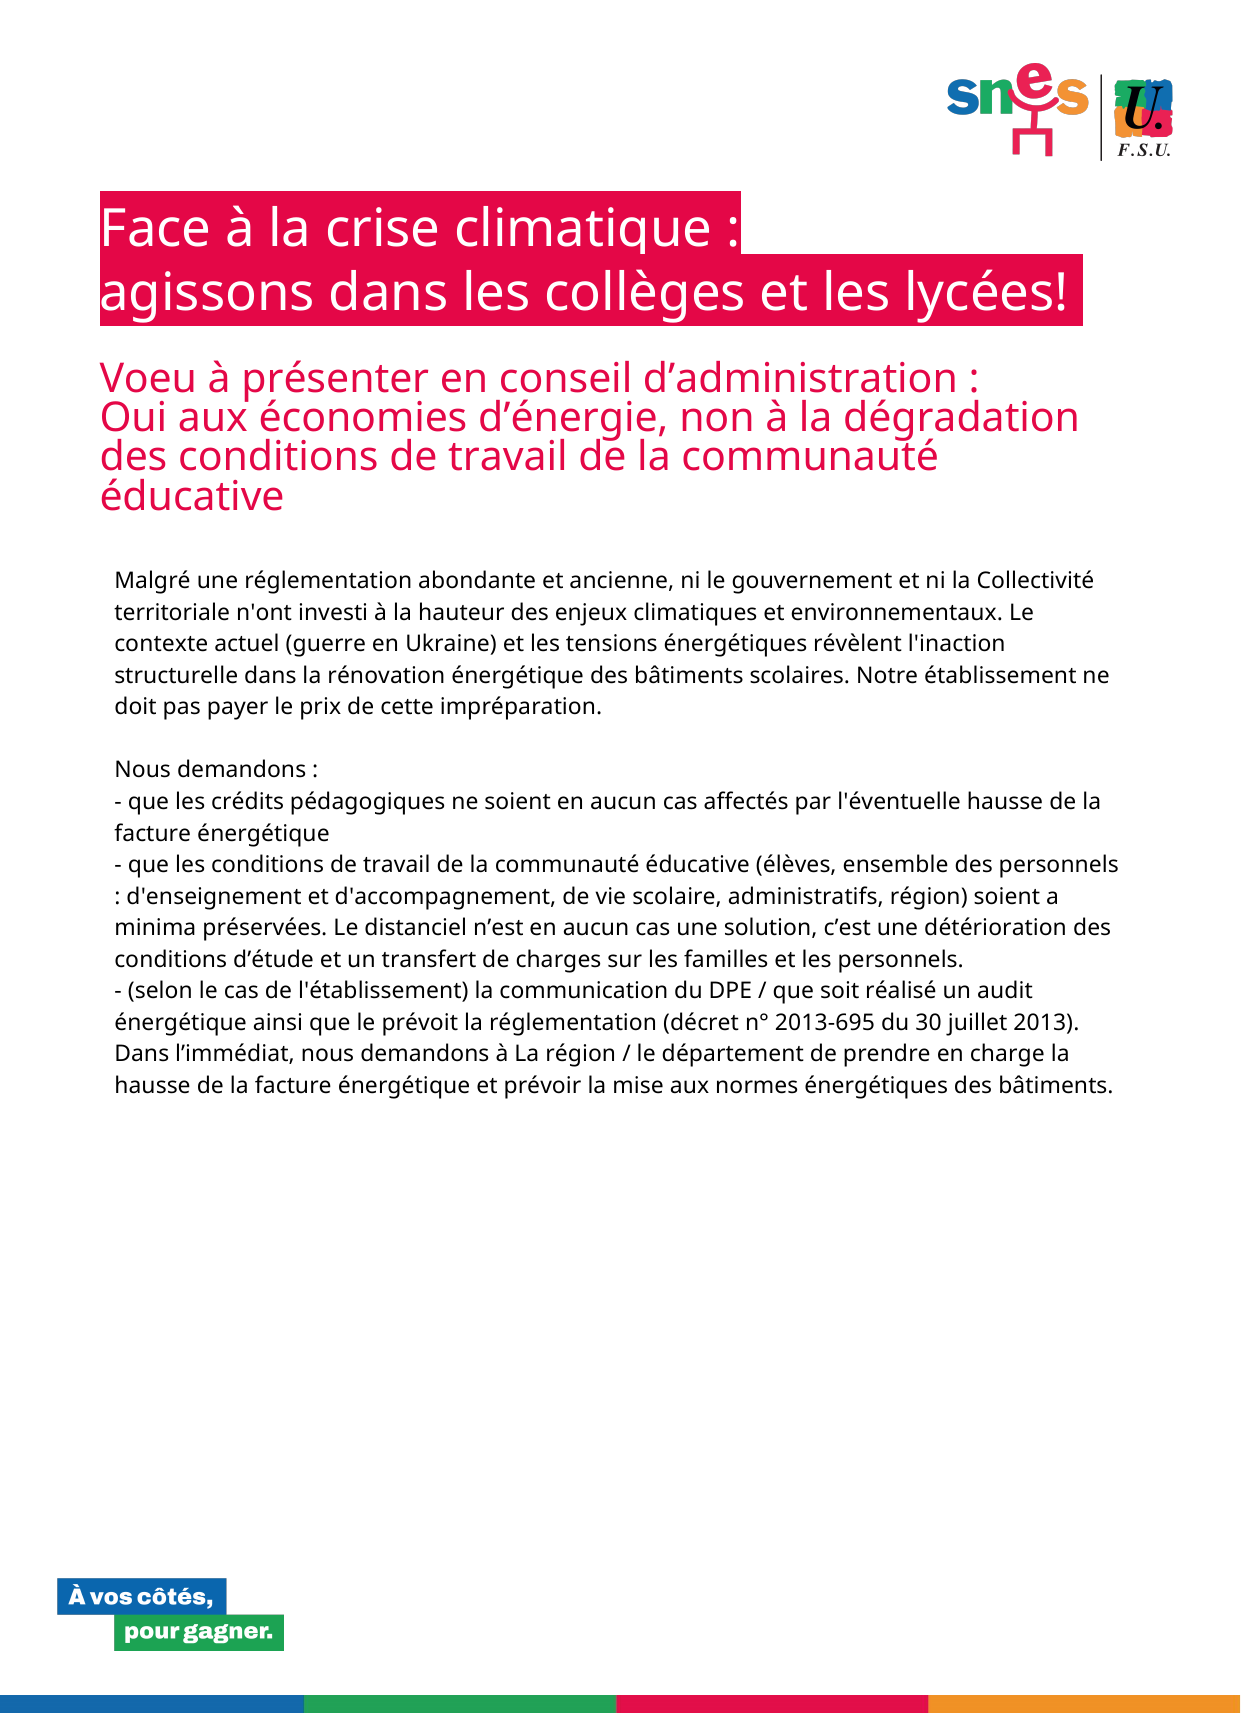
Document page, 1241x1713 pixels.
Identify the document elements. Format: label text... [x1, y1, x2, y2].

picture [0, 1695, 1241, 1713]
subtitle Voeu à présenter en conseil d’administration : Oui aux économies d’énergie, non à la dégradation des conditions de travail de la communauté éducative [84, 345, 1127, 444]
text_box Malgré une réglementation abondante et ancienne, ni le gouvernement et ni la Collectivité territoriale n'ont investi à la hauteur des enjeux climatiques et environnementaux. Le contexte actuel (guerre en Ukraine) et les tensions énergétiques révèlent l'inaction structurelle dans la rénovation énergétique des bâtiments scolaires. Notre établissement ne doit pas payer le prix de cette impréparation. Nous demandons : - que les crédits pédagogiques ne soient en aucun cas affectés par l'éventuelle hausse de la facture énergétique - que les conditions de travail de la communauté éducative (élèves, ensemble des personnels : d'enseignement et d'accompagnement, de vie scolaire, administratifs, région) soient a minima préservées. Le distanciel n’est en aucun cas une solution, c’est une détérioration des conditions d’étude et un transfert de charges sur les familles et les personnels. - (selon le cas de l'établissement) la communication du DPE / que soit réalisé un audit énergétique ainsi que le prévoit la réglementation (décret n° 2013-695 du 30 juillet 2013). Dans l’immédiat, nous demandons à La région / le département de prendre en charge la hausse de la facture énergétique et prévoir la mise aux normes énergétiques des bâtiments. [99, 546, 1141, 1464]
title Face à la crise climatique : agissons dans les collèges et les lycées! [84, 160, 1156, 336]
picture [947, 63, 1173, 162]
picture [57, 1578, 284, 1651]
